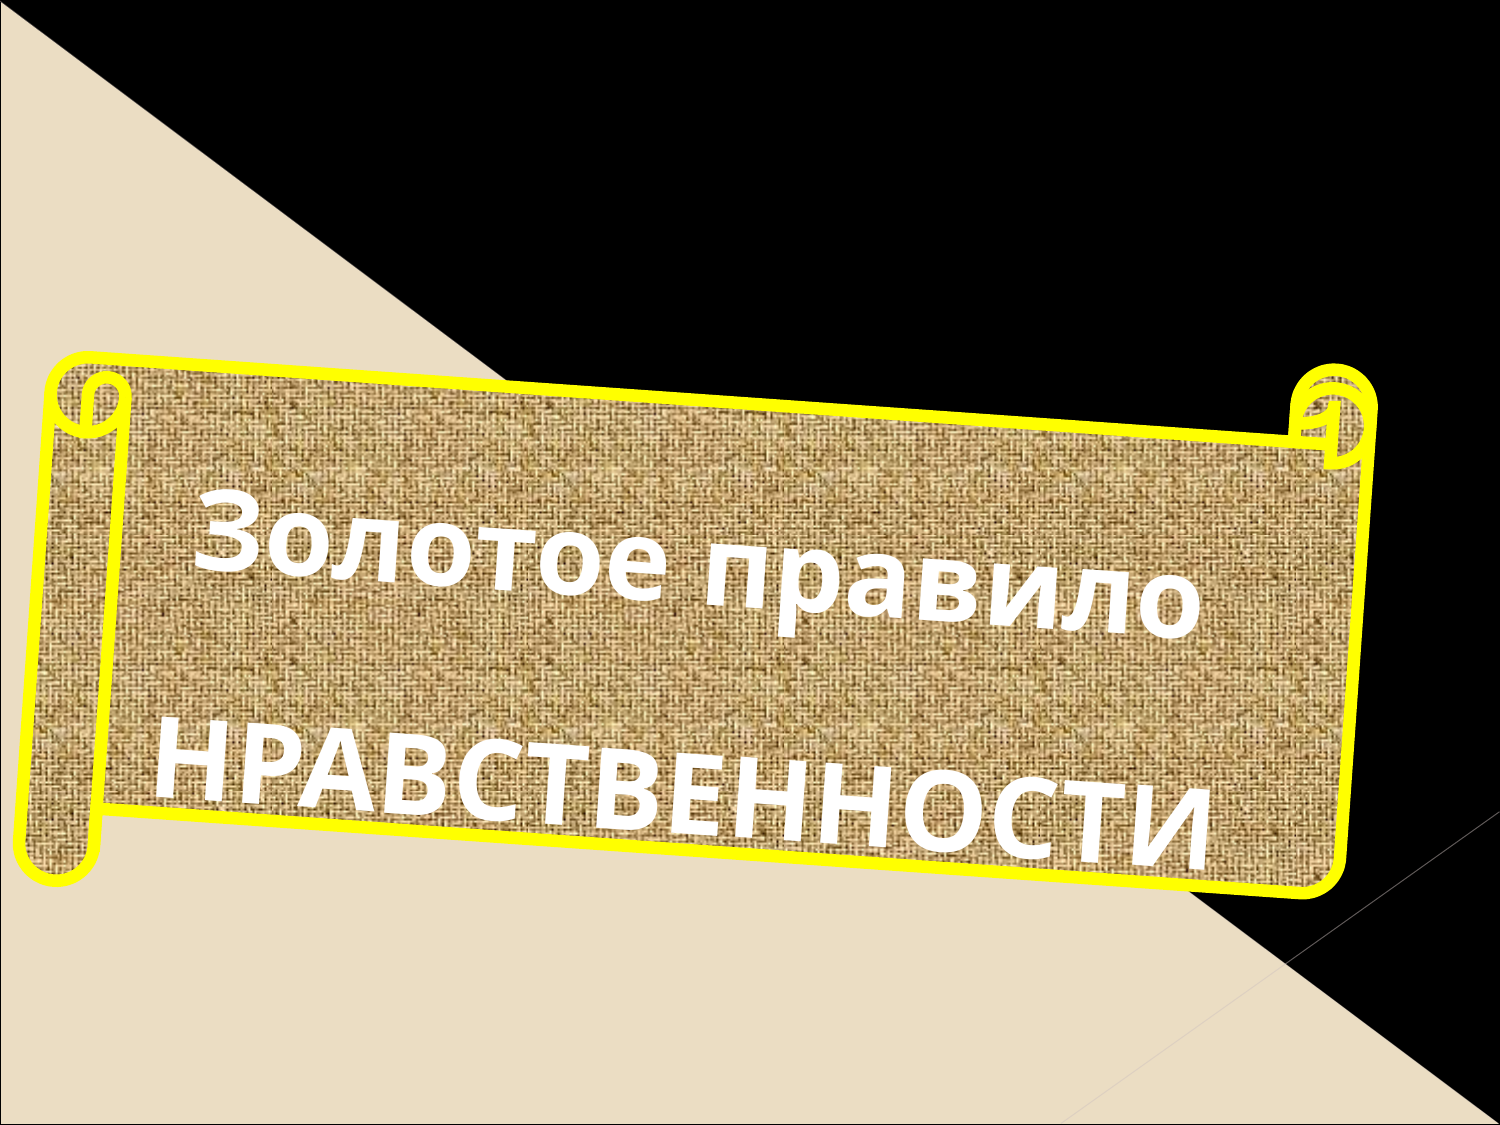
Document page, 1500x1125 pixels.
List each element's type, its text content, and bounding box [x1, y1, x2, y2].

text_box Золотое правило НРАВСТВЕННОСТИ [19, 357, 1372, 894]
